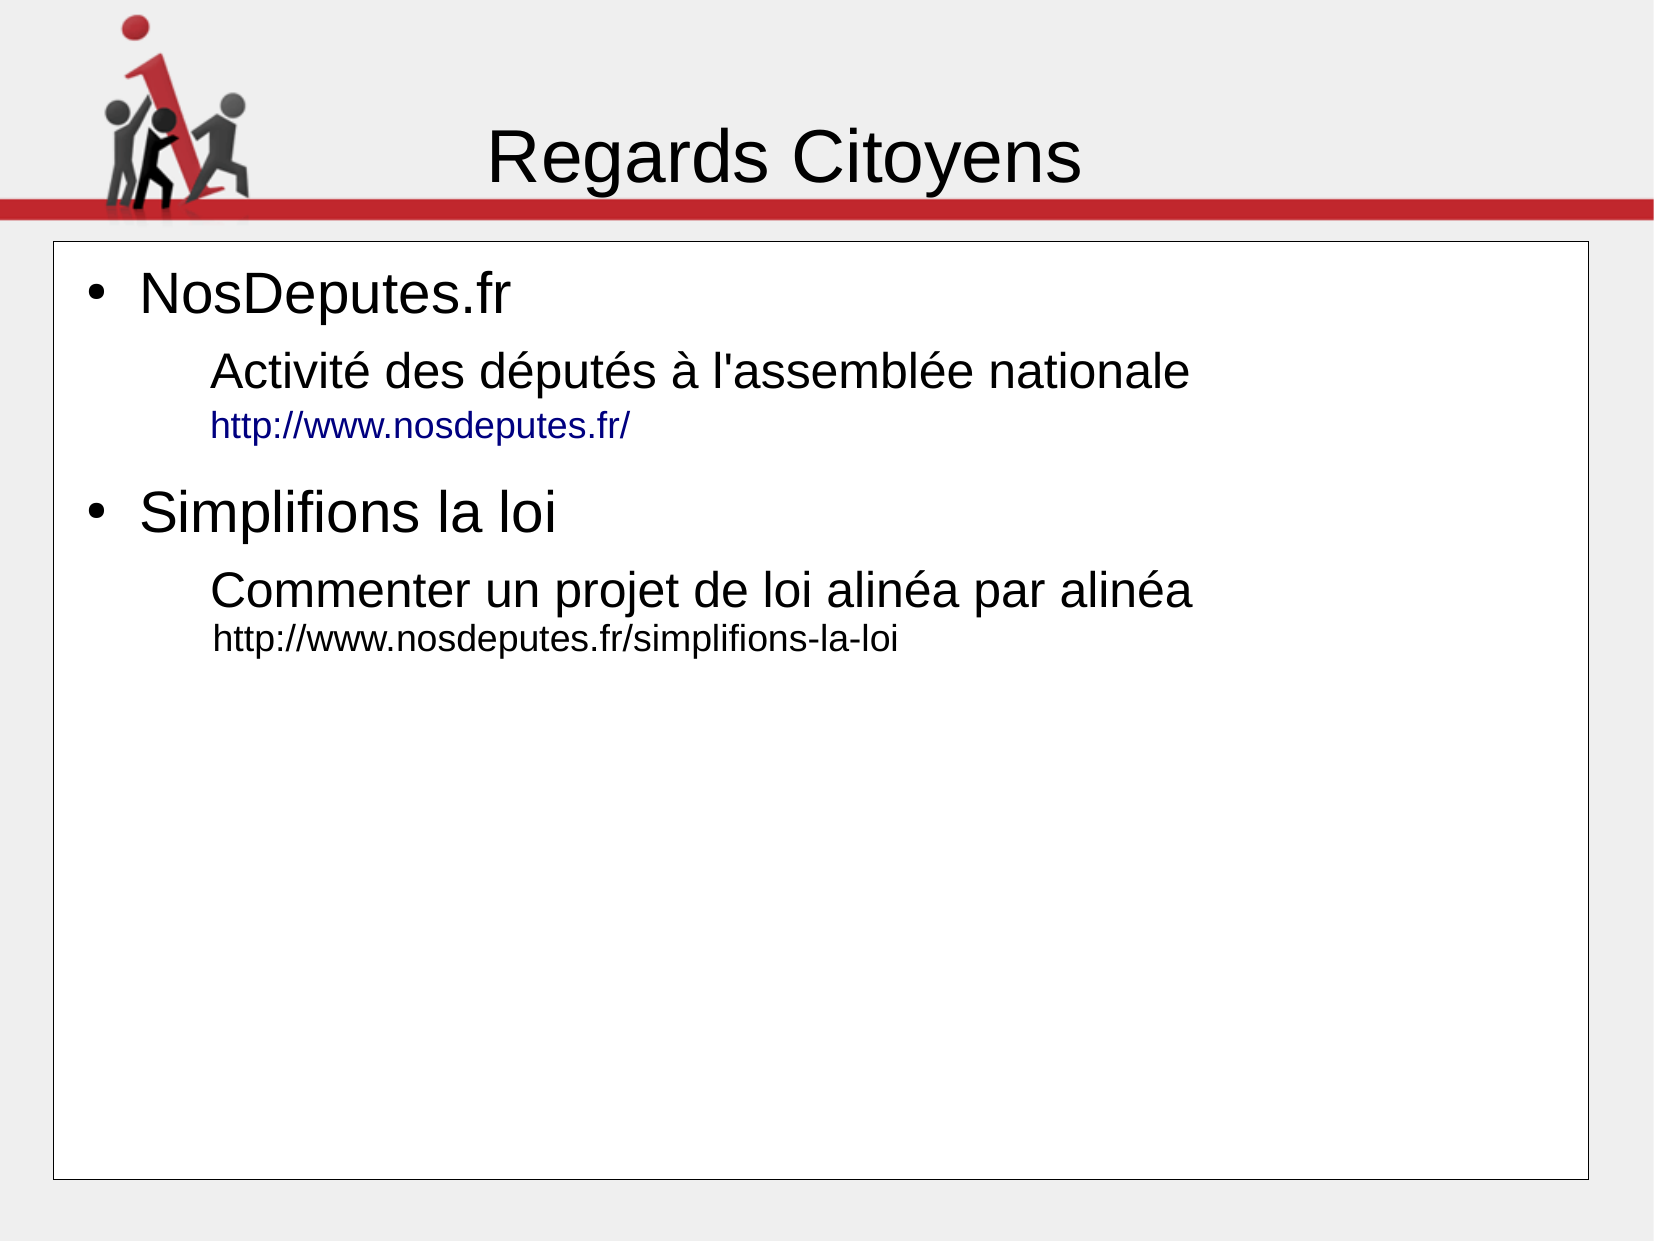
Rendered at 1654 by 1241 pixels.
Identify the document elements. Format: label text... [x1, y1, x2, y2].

picture [0, 0, 1654, 1241]
text_box Regards Citoyens [472, 94, 1388, 237]
list NosDeputes.fr Activité des députés à l'assemblée nationale http://www.nosdeputes.fr/ Simplifions la loi Commenter un projet de loi alinéa par alinéa http://www.nosdeputes.fr/simplifions-la-loi [53, 241, 1589, 1180]
